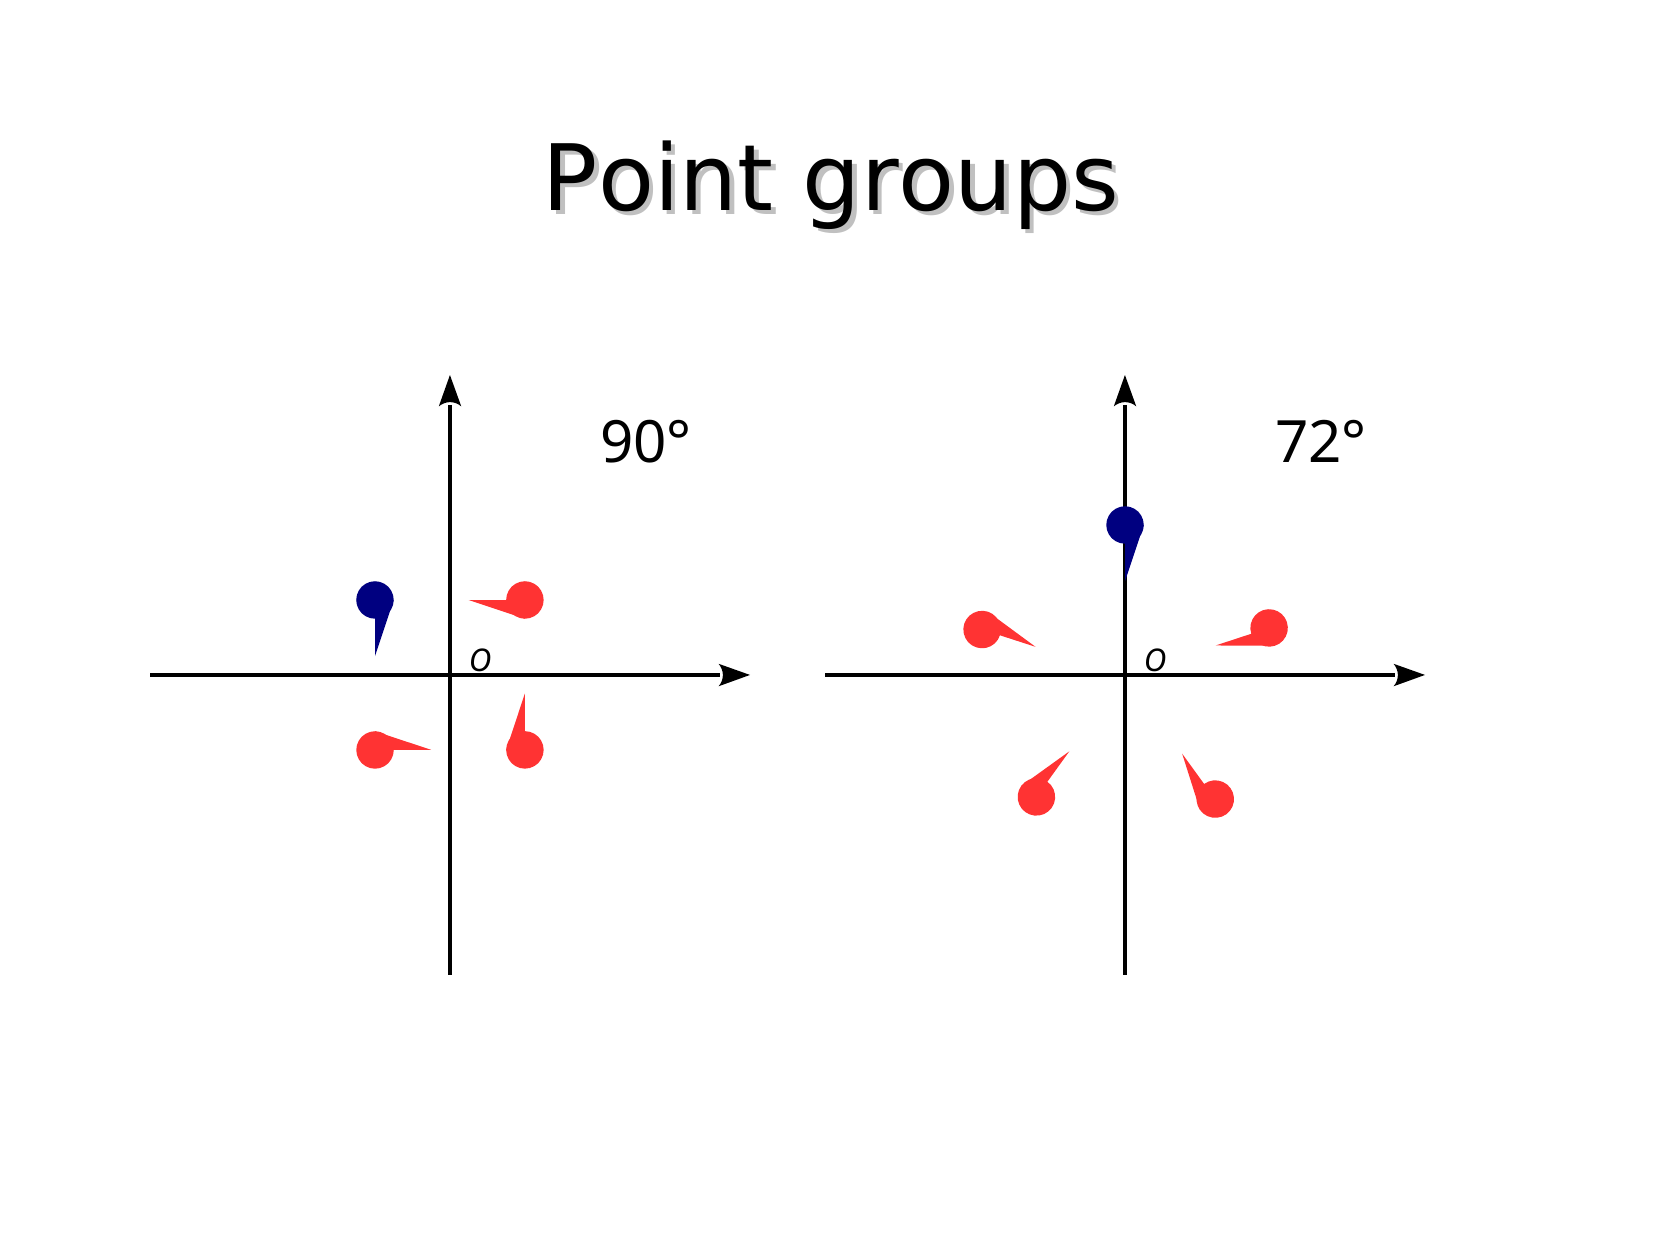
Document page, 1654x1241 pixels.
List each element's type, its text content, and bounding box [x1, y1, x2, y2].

text_box [468, 581, 544, 619]
text_box O [468, 637, 525, 680]
text_box [1017, 751, 1070, 816]
text_box 72° [1275, 400, 1398, 469]
text_box [1106, 506, 1144, 582]
text_box [356, 581, 394, 657]
text_box [356, 731, 432, 769]
text_box [963, 610, 1036, 649]
text_box [1215, 609, 1288, 647]
title Point groups [125, 75, 1538, 283]
text_box 90° [600, 400, 723, 469]
text_box [1182, 753, 1234, 818]
text_box [506, 693, 544, 769]
text_box O [1143, 637, 1200, 680]
